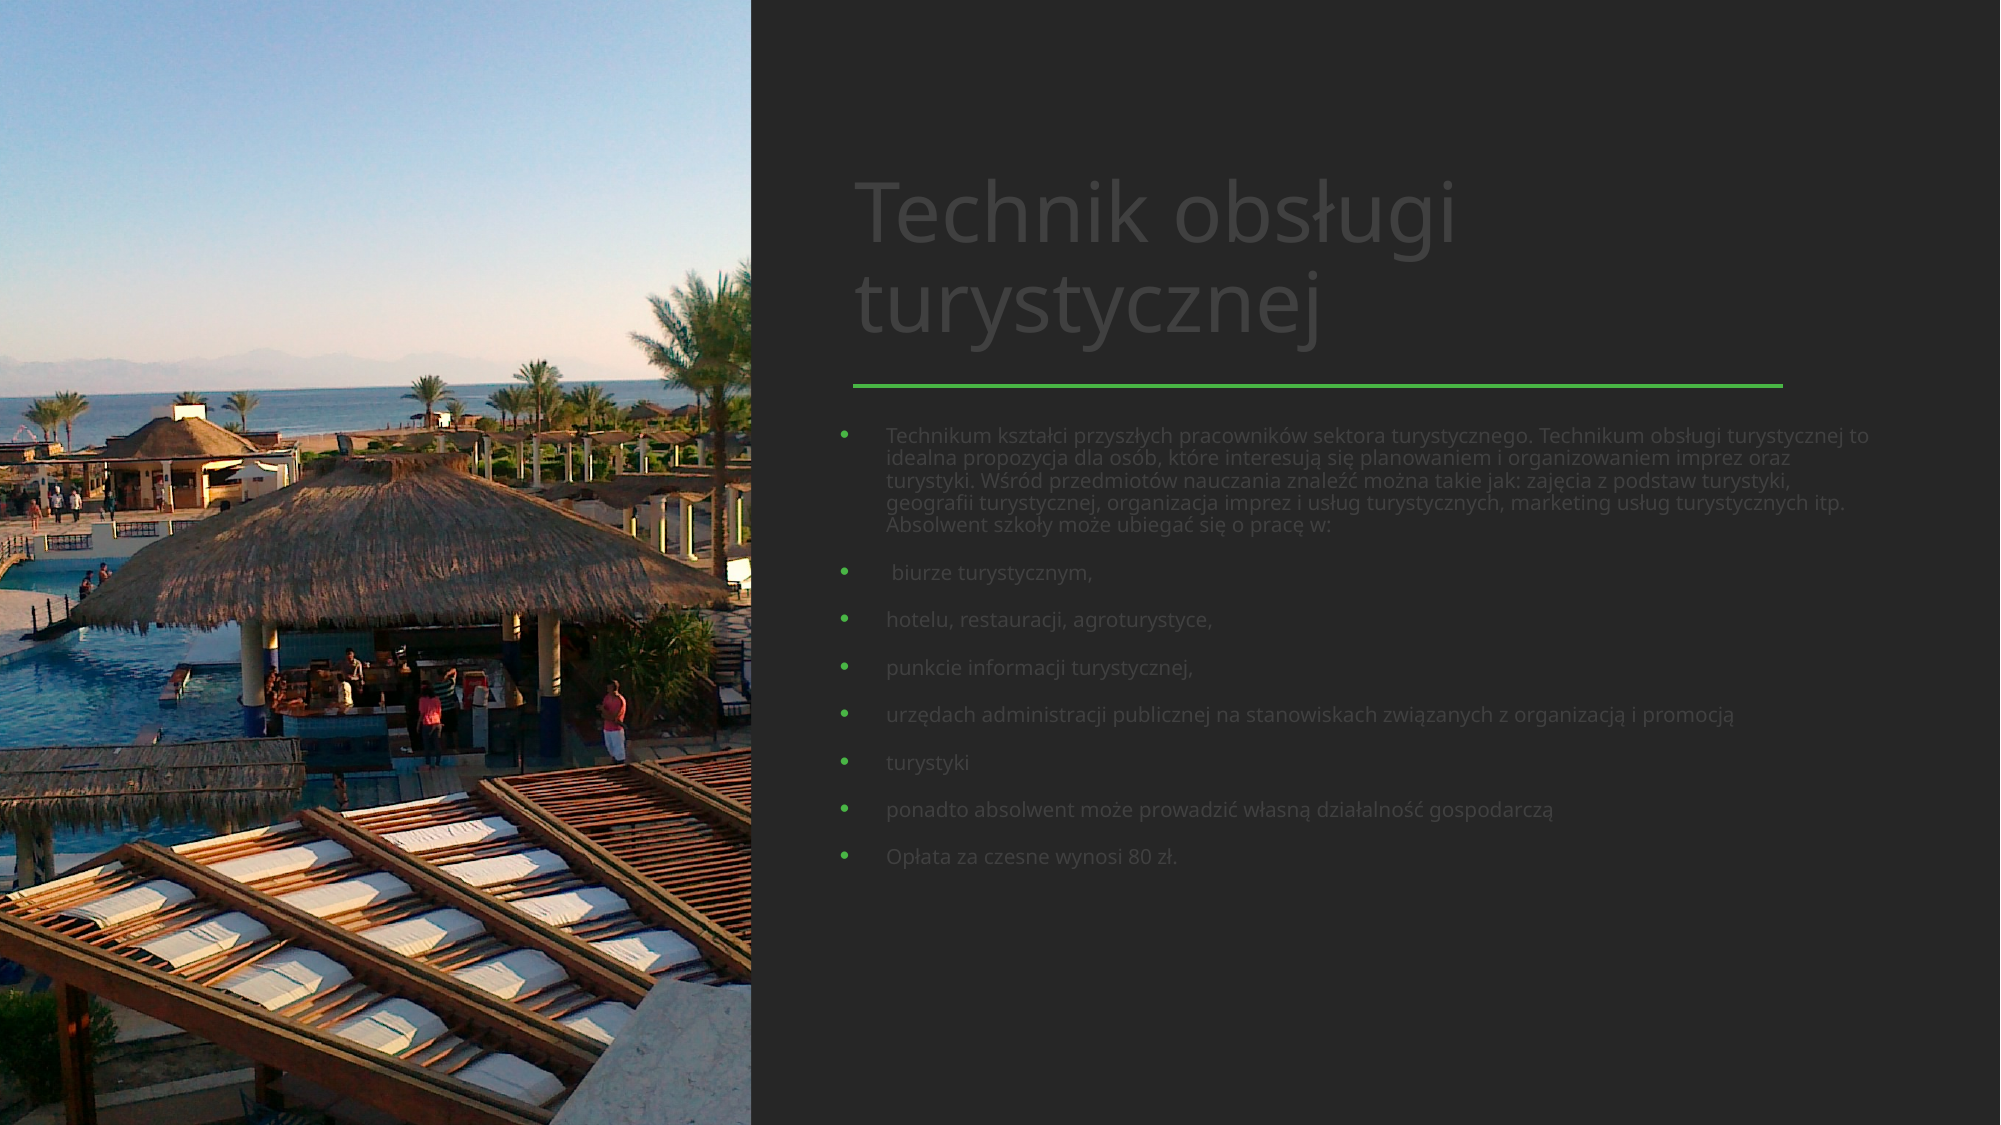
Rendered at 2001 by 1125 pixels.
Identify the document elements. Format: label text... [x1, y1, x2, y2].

list Technikum kształci przyszłych pracowników sektora turystycznego. Technikum obsługi turystycznej to idealna propozycja dla osób, które interesują się planowaniem i organizowaniem imprez oraz turystyki. Wśród przedmiotów nauczania znaleźć można takie jak: zajęcia z podstaw turystyki, geografii turystycznej, organizacja imprez i usług turystycznych, marketing usług turystycznych itp. Absolwent szkoły może ubiegać się o pracę w: biurze turystycznym, hotelu, restauracji, agroturystyce, punkcie informacji turystycznej, urzędach administracji publicznej na stanowiskach związanych z organizacją i promocją turystyki ponadto absolwent może prowadzić własną działalność gospodarczą Opłata za czesne wynosi 80 zł. [839, 417, 1871, 1025]
title Technik obsługi turystycznej [839, 84, 1820, 359]
text_box [752, 0, 2000, 1125]
picture [0, 0, 752, 1125]
